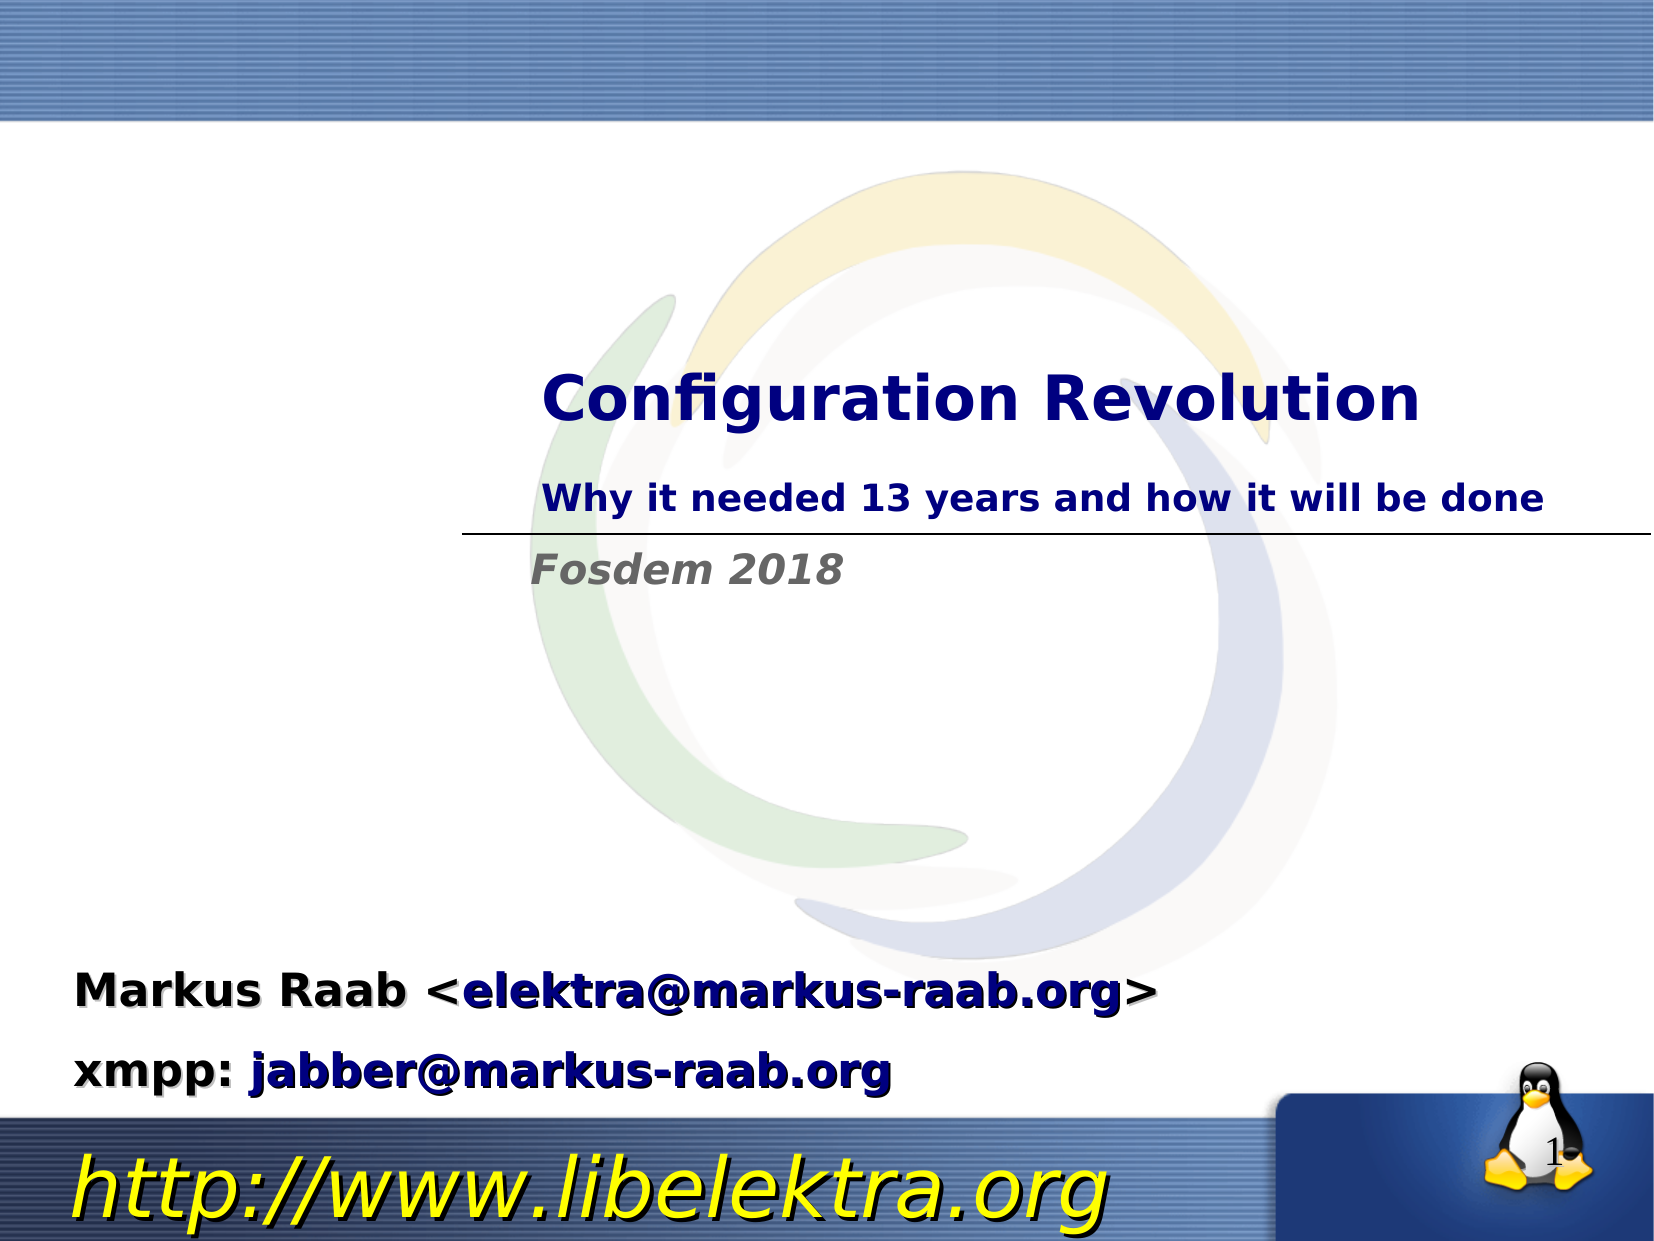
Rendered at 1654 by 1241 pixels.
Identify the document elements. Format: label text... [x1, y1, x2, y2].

text_box <Foliennummer> [1272, 1122, 1565, 1178]
text_box Configuration Revolution Why it needed 13 years and how it will be done [526, 351, 1583, 526]
text_box Fosdem 2018 [515, 538, 1448, 685]
picture [0, 1061, 1654, 1241]
text_box Markus Raab <elektra@markus-raab.org> xmpp: jabber@markus-raab.org [58, 953, 1625, 1102]
picture [481, 535, 1374, 953]
picture [0, 0, 1654, 533]
